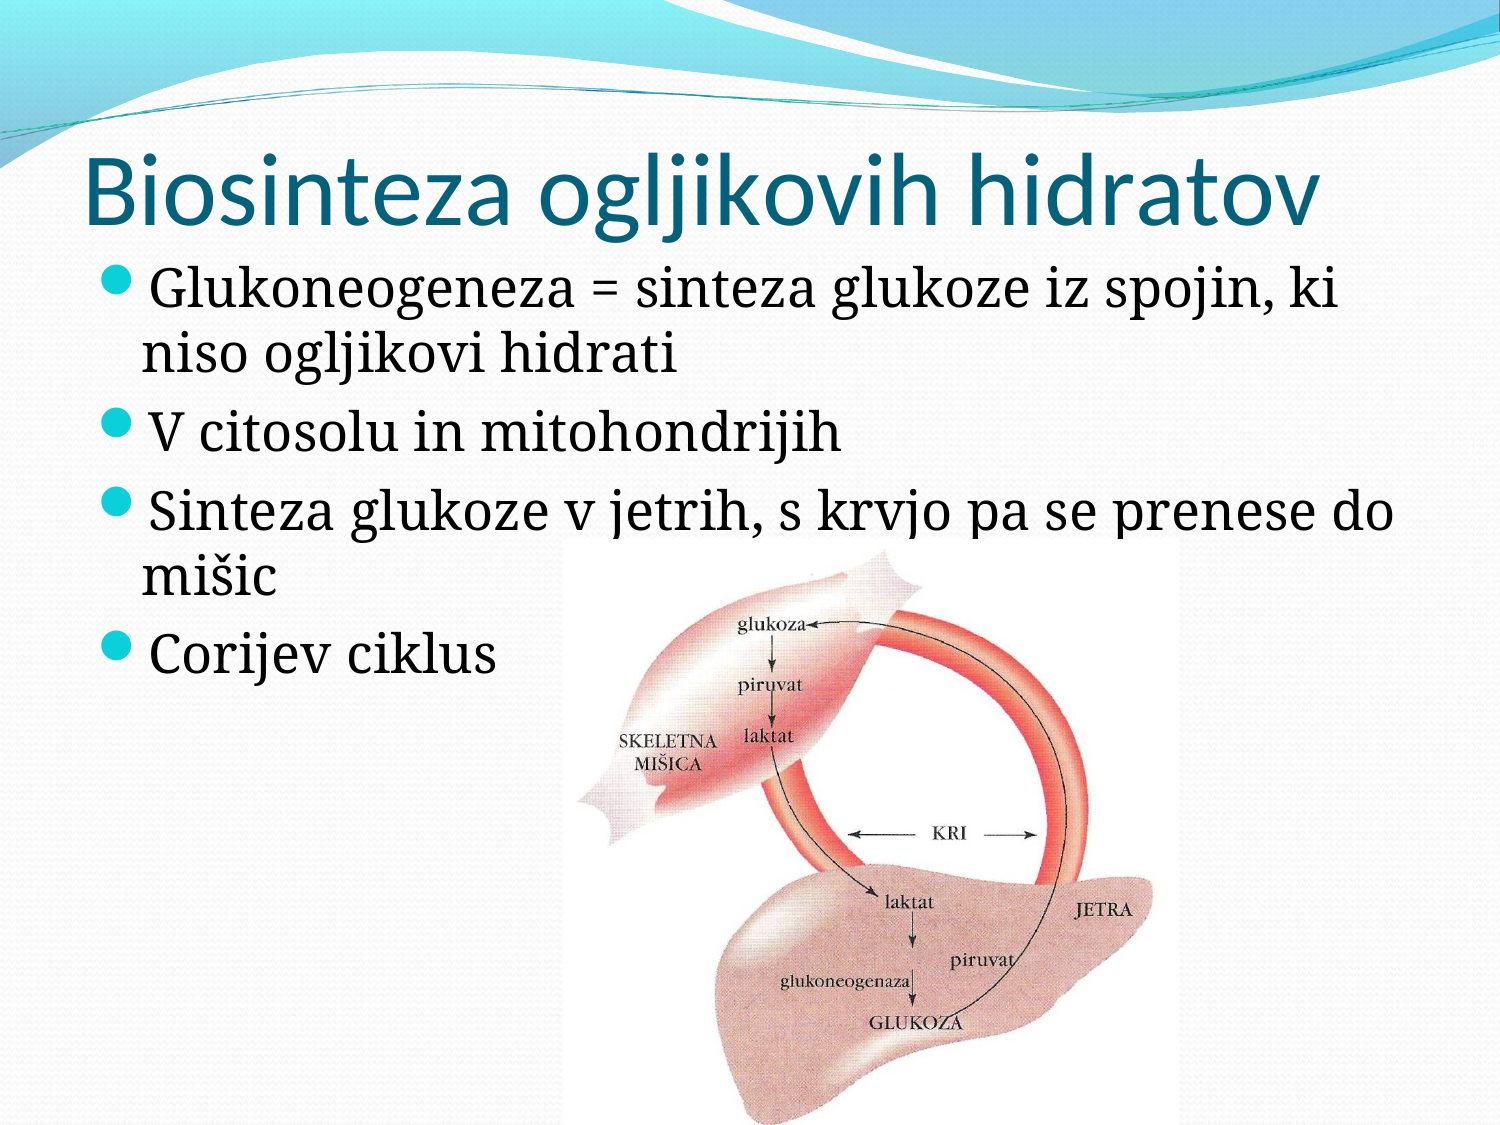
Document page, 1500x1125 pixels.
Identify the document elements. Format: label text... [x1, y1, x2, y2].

picture [0, 0, 1500, 1125]
list Glukoneogeneza = sinteza glukoze iz spojin, ki niso ogljikovi hidrati V citosolu in mitohondrijih Sinteza glukoze v jetrih, s krvjo pa se prenese do mišic Corijev ciklus [82, 246, 1433, 967]
title Biosinteza ogljikovih hidratov [82, 58, 1433, 246]
